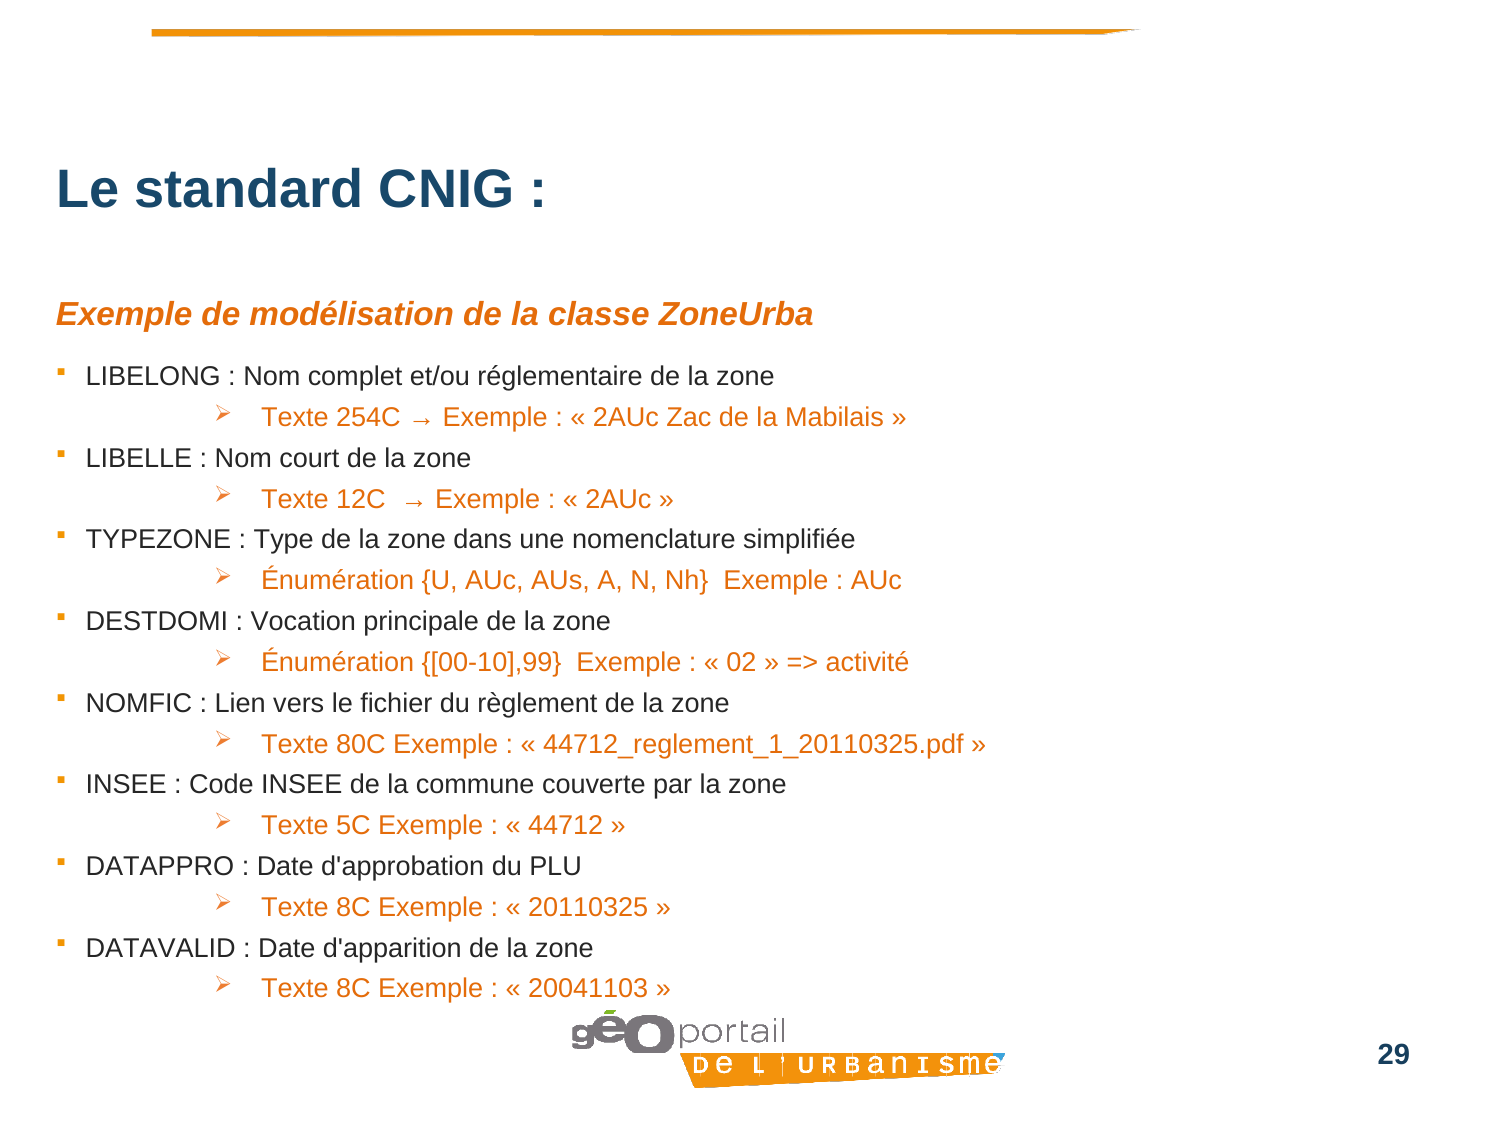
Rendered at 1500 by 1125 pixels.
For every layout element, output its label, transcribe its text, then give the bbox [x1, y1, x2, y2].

title Le standard CNIG : [41, 104, 1459, 268]
picture [536, 1009, 1037, 1125]
text_box LIBELONG : Nom complet et/ou réglementaire de la zone Texte 254C → Exemple : « 2AUc Zac de la Mabilais » LIBELLE : Nom court de la zone Texte 12C → Exemple : « 2AUc » TYPEZONE : Type de la zone dans une nomenclature simplifiée Énumération {U, AUc, AUs, A, N, Nh} Exemple : AUc DESTDOMI : Vocation principale de la zone Énumération {[00-10],99} Exemple : « 02 » => activité NOMFIC : Lien vers le fichier du règlement de la zone Texte 80C Exemple : « 44712_reglement_1_20110325.pdf » INSEE : Code INSEE de la commune couverte par la zone Texte 5C Exemple : « 44712 » DATAPPRO : Date d'approbation du PLU Texte 8C Exemple : « 20110325 » DATAVALID : Date d'apparition de la zone Texte 8C Exemple : « 20041103 » [41, 351, 1392, 1009]
text_box Exemple de modélisation de la classe ZoneUrba [41, 284, 1459, 340]
text_box <numéro> [1249, 1026, 1426, 1081]
